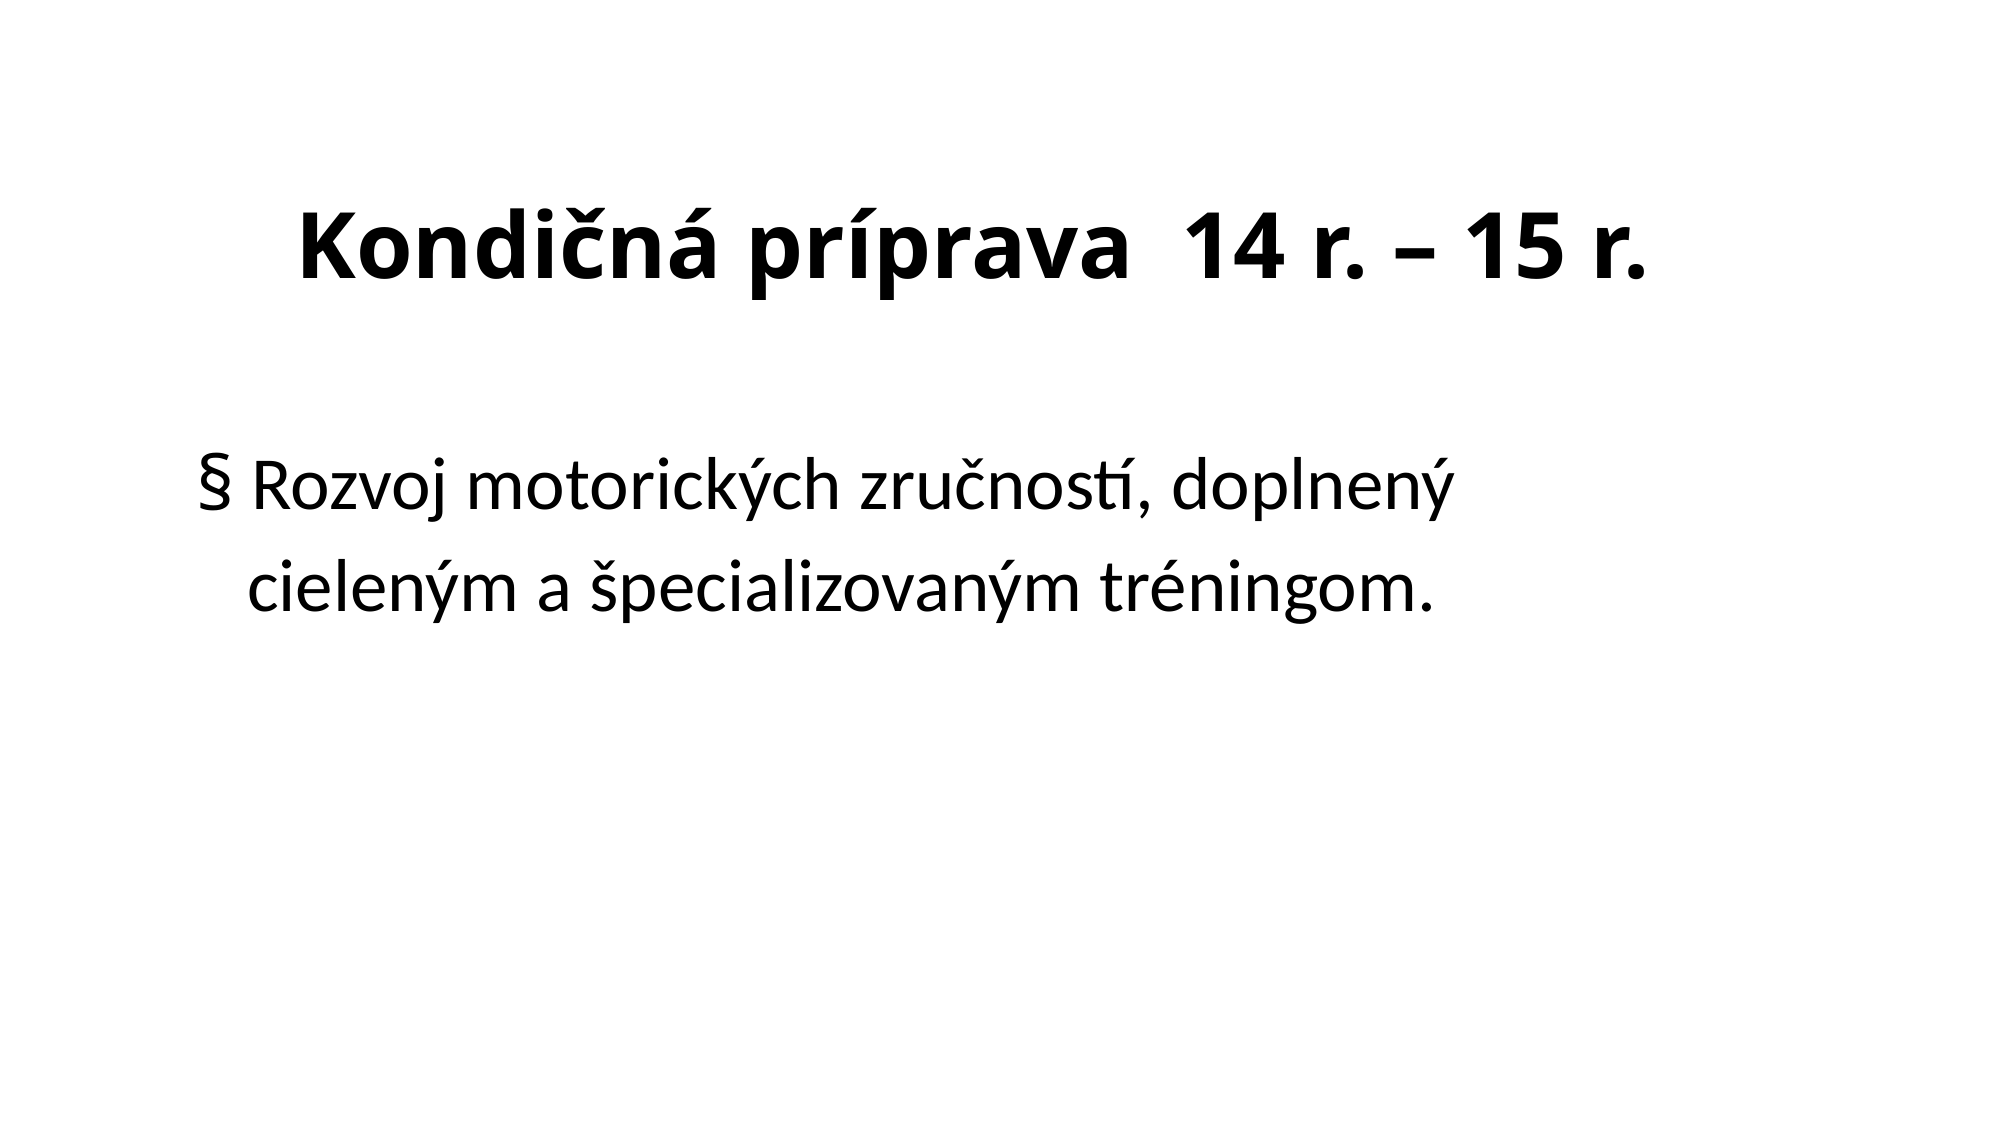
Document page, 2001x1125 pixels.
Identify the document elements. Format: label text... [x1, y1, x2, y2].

title Kondičná príprava 14 r. – 15 r. [185, 162, 1761, 335]
list Rozvoj motorických zručností, doplnený cieleným a špecializovaným tréningom. [181, 437, 1649, 1026]
